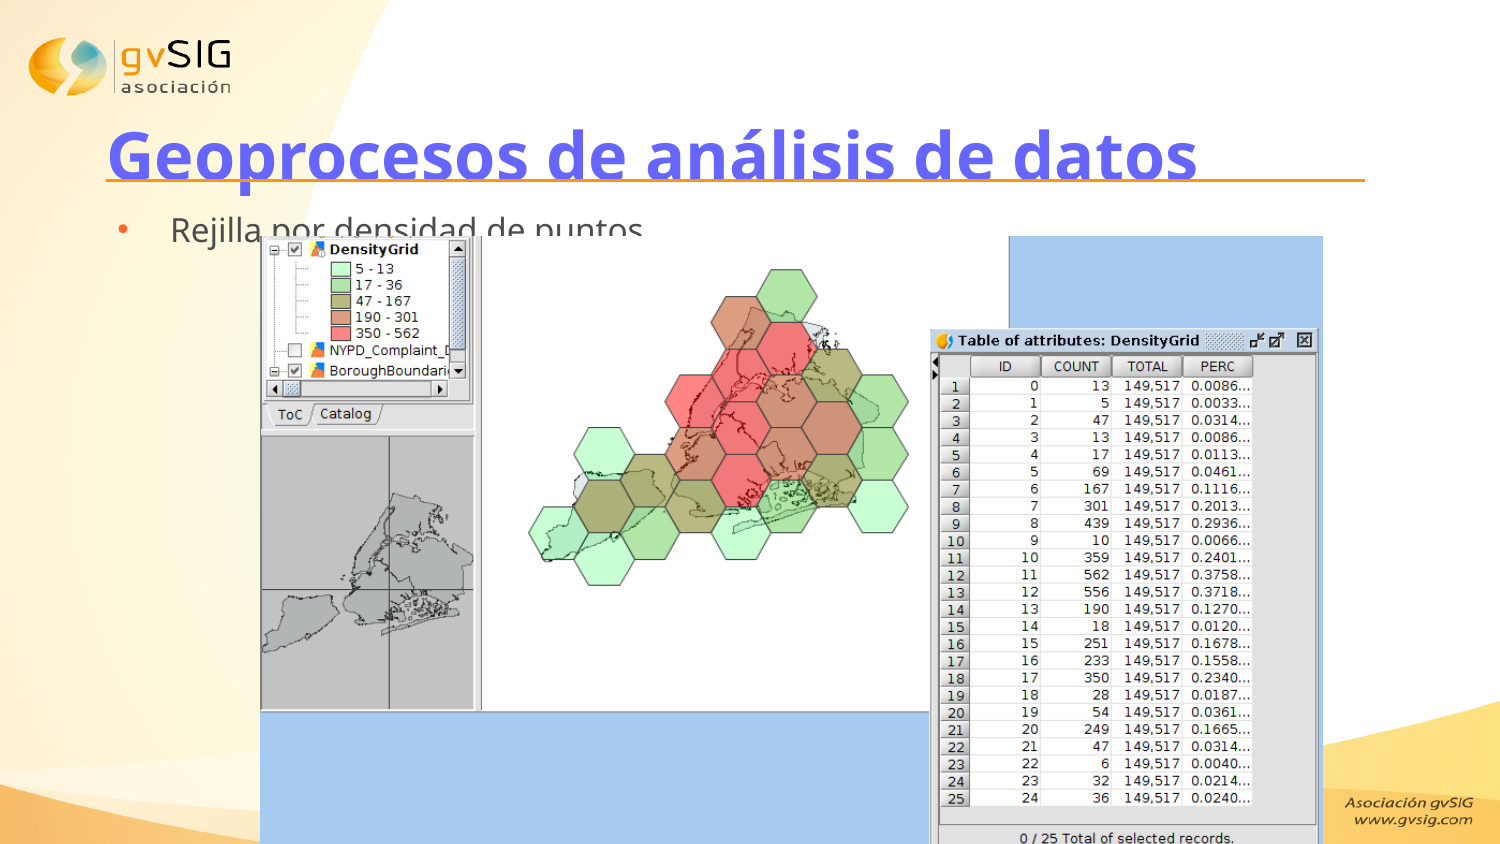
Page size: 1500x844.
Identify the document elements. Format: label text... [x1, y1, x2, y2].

list Rejilla por densidad de puntos [99, 129, 1359, 770]
title Geoprocesos de análisis de datos [106, 115, 1457, 193]
picture [0, 0, 1500, 844]
